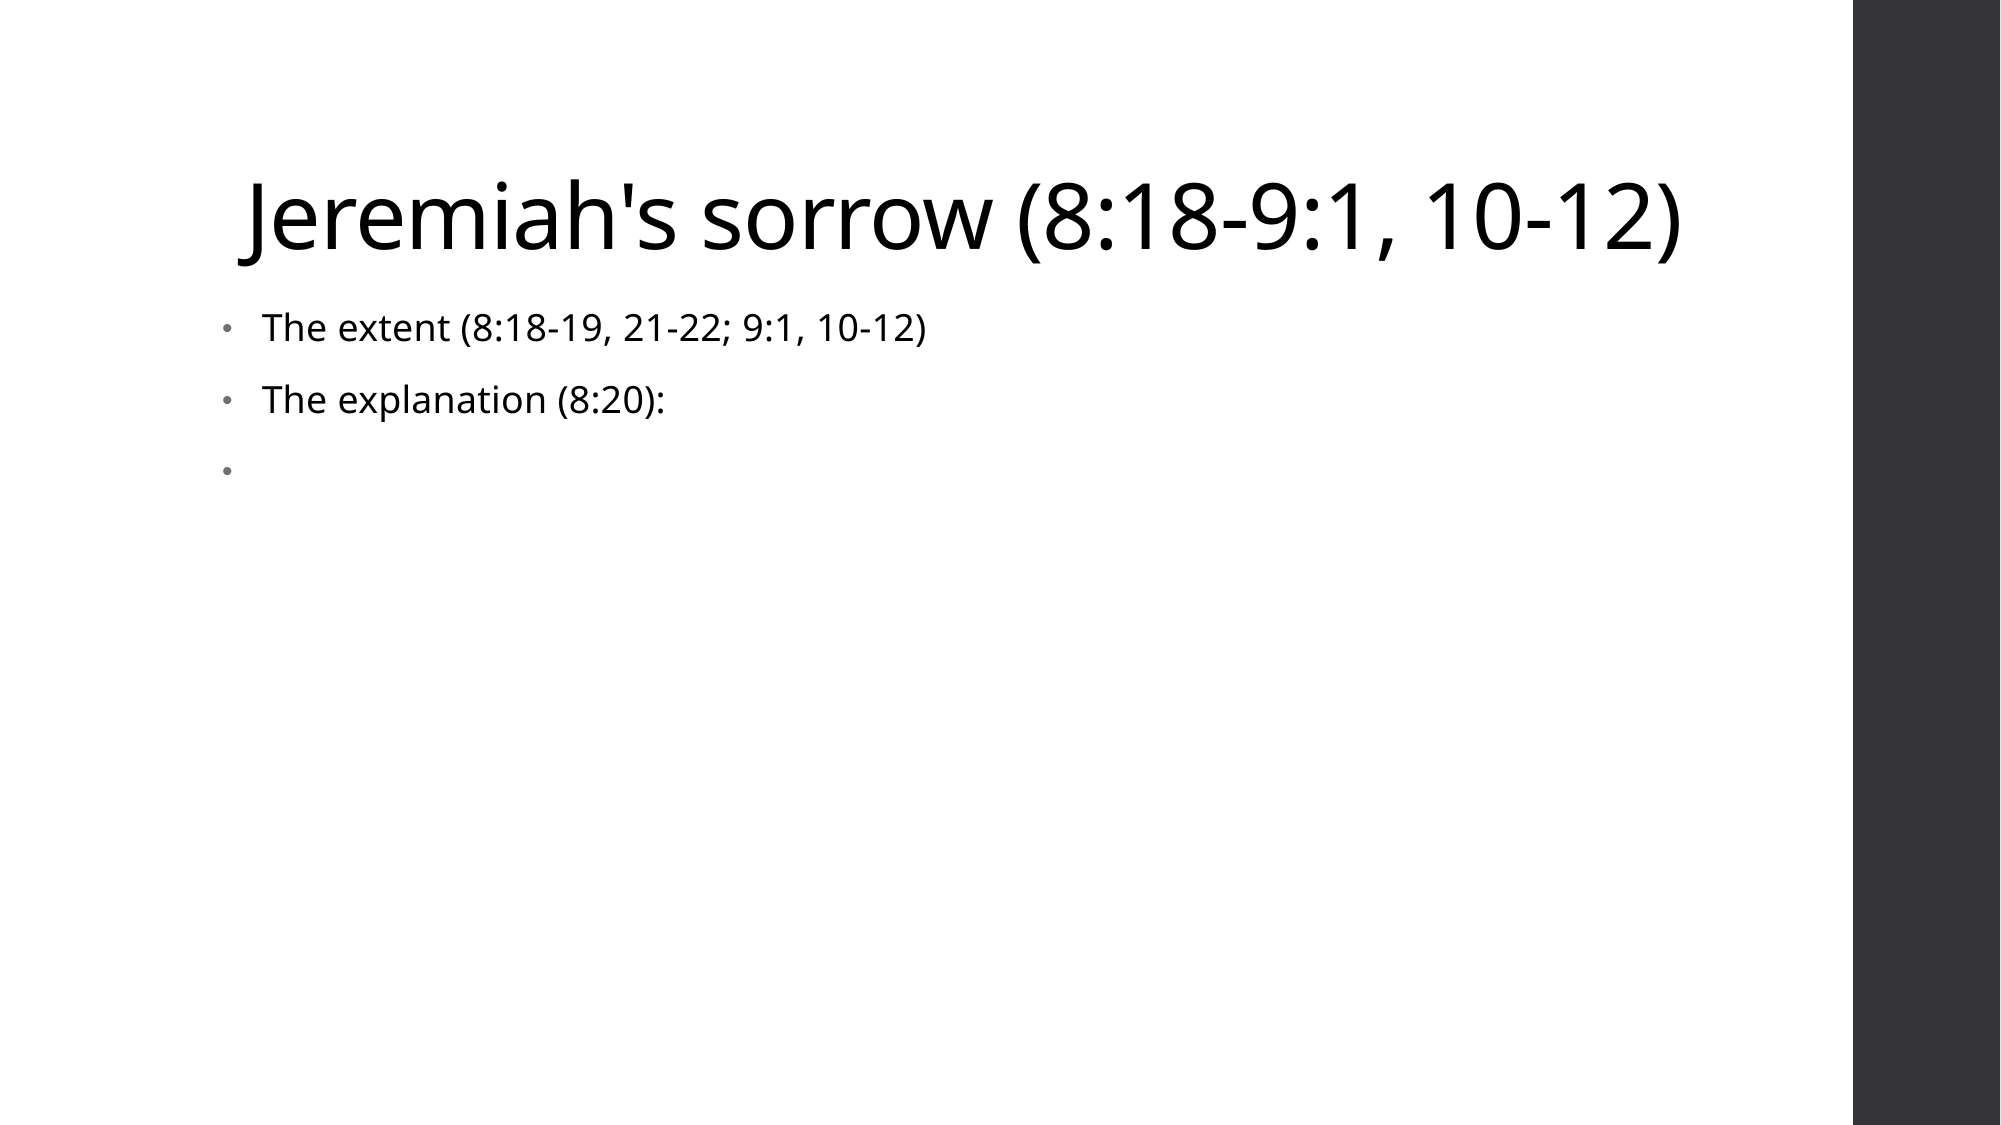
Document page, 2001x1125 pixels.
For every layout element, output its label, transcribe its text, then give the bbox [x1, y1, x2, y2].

title Jeremiah's sorrow (8:18-9:1, 10-12) [206, 60, 1797, 278]
list The extent (8:18-19, 21-22; 9:1, 10-12) The explanation (8:20): [206, 299, 1617, 1014]
